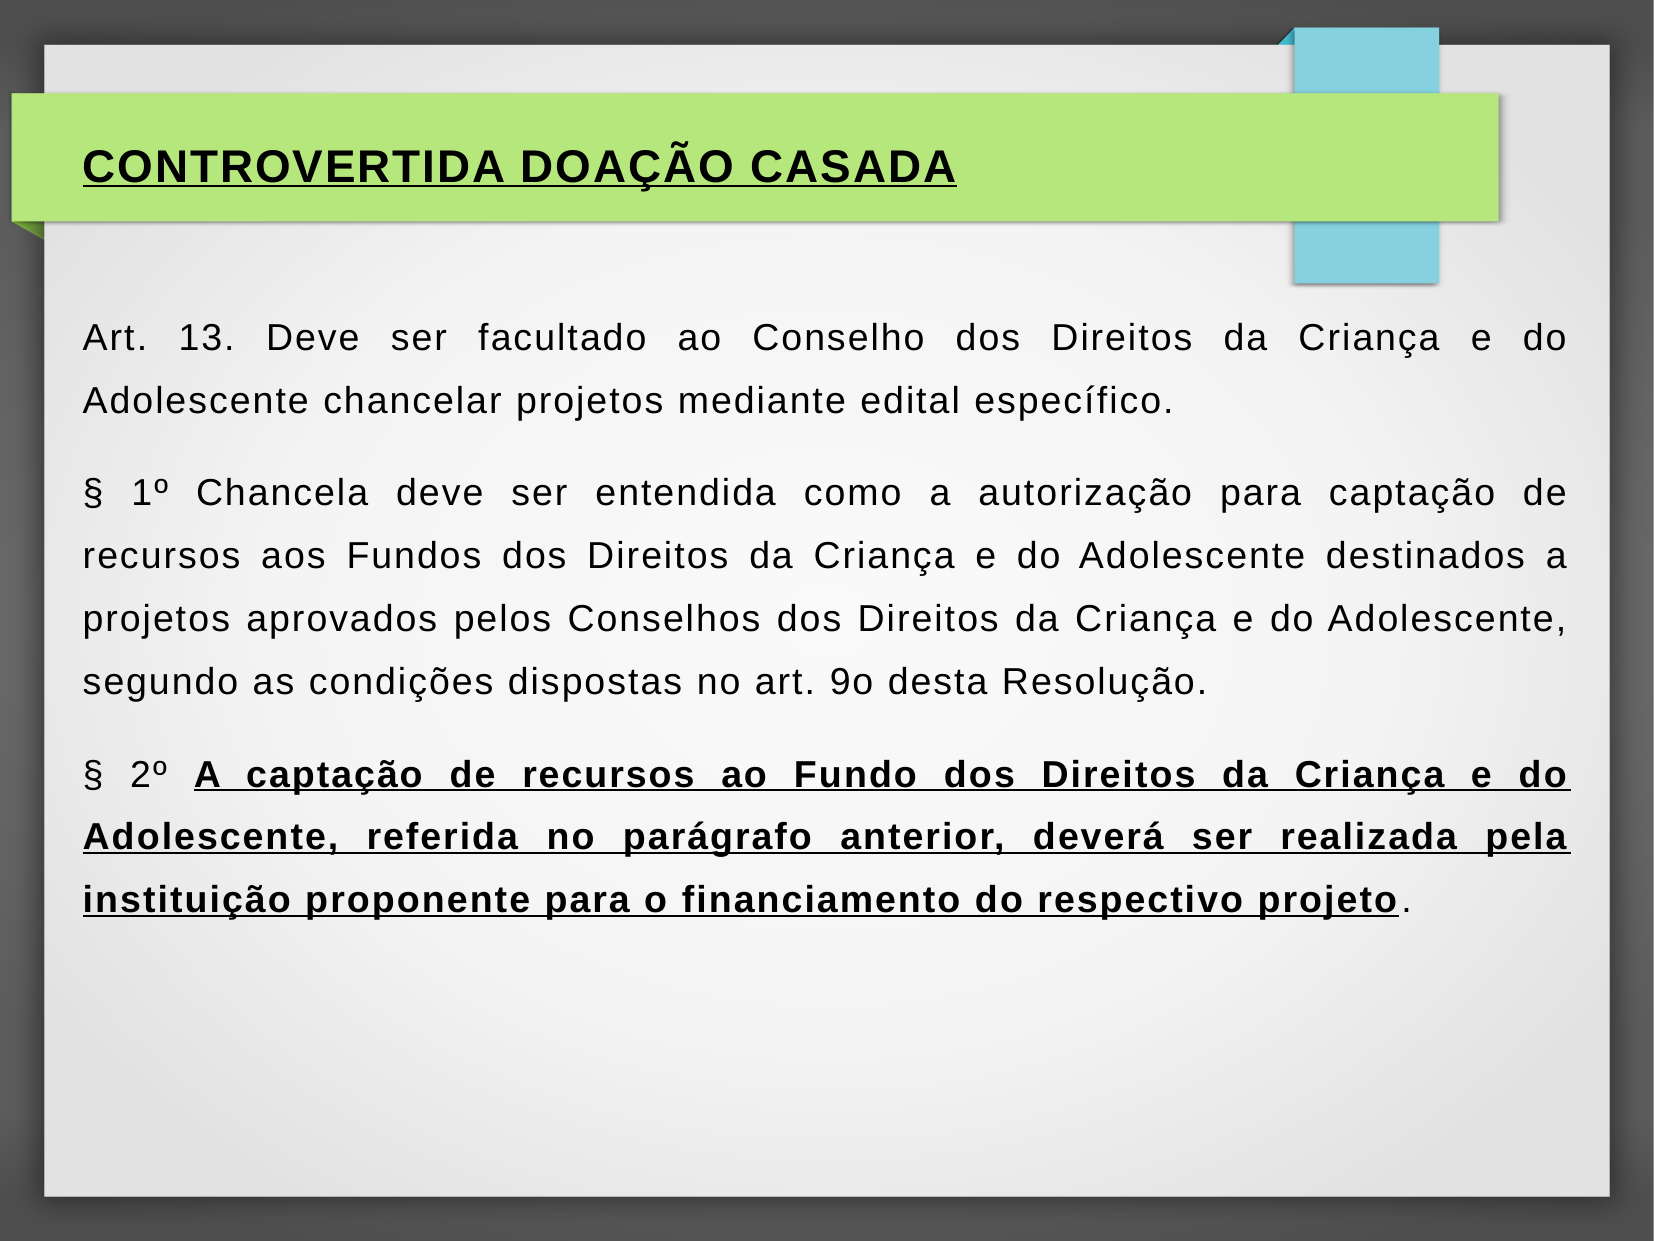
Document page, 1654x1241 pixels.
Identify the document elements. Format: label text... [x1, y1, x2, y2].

list Art. 13. Deve ser facultado ao Conselho dos Direitos da Criança e do Adolescente chancelar projetos mediante edital específico. § 1º Chancela deve ser entendida como a autorização para captação de recursos aos Fundos dos Direitos da Criança e do Adolescente destinados a projetos aprovados pelos Conselhos dos Direitos da Criança e do Adolescente, segundo as condições dispostas no art. 9o desta Resolução. § 2º A captação de recursos ao Fundo dos Direitos da Criança e do Adolescente, referida no parágrafo anterior, deverá ser realizada pela instituição proponente para o financiamento do respectivo projeto. [82, 295, 1571, 1015]
picture [0, 0, 1654, 1241]
title CONTROVERTIDA DOAÇÃO CASADA [82, 94, 1264, 213]
